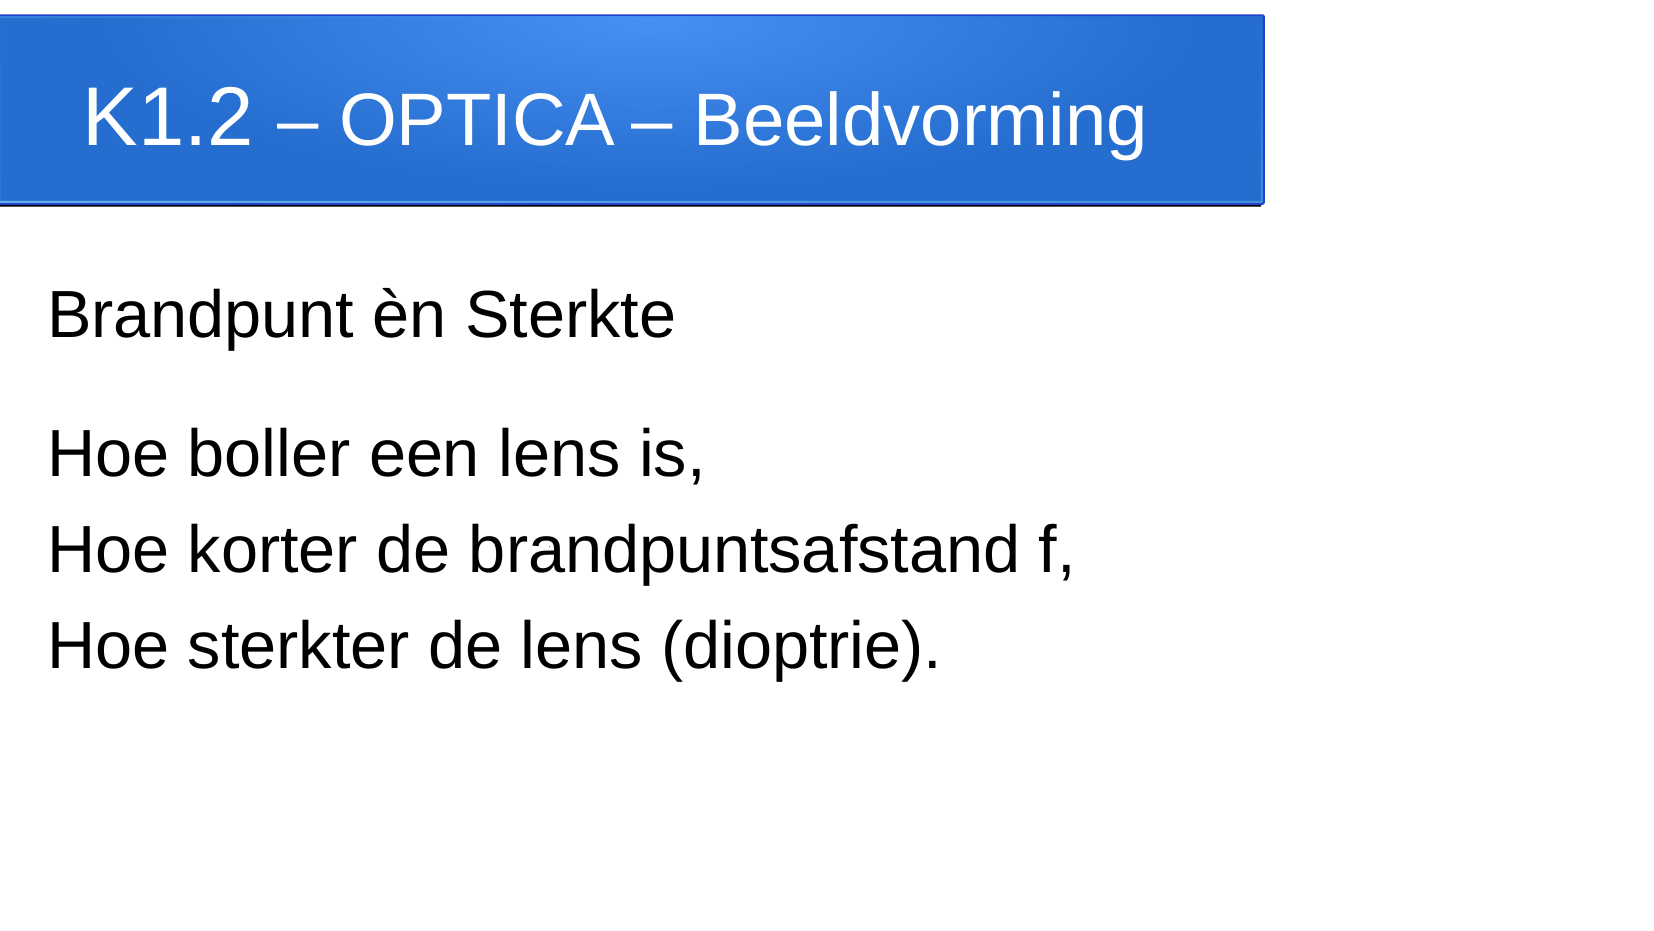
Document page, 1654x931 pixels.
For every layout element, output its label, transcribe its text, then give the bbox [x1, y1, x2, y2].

title K1.2 – OPTICA – Beeldvorming [82, 35, 1235, 189]
subtitle Brandpunt èn Sterkte Hoe boller een lens is, Hoe korter de brandpuntsafstand f, Hoe sterkter de lens (dioptrie). [47, 236, 1607, 922]
